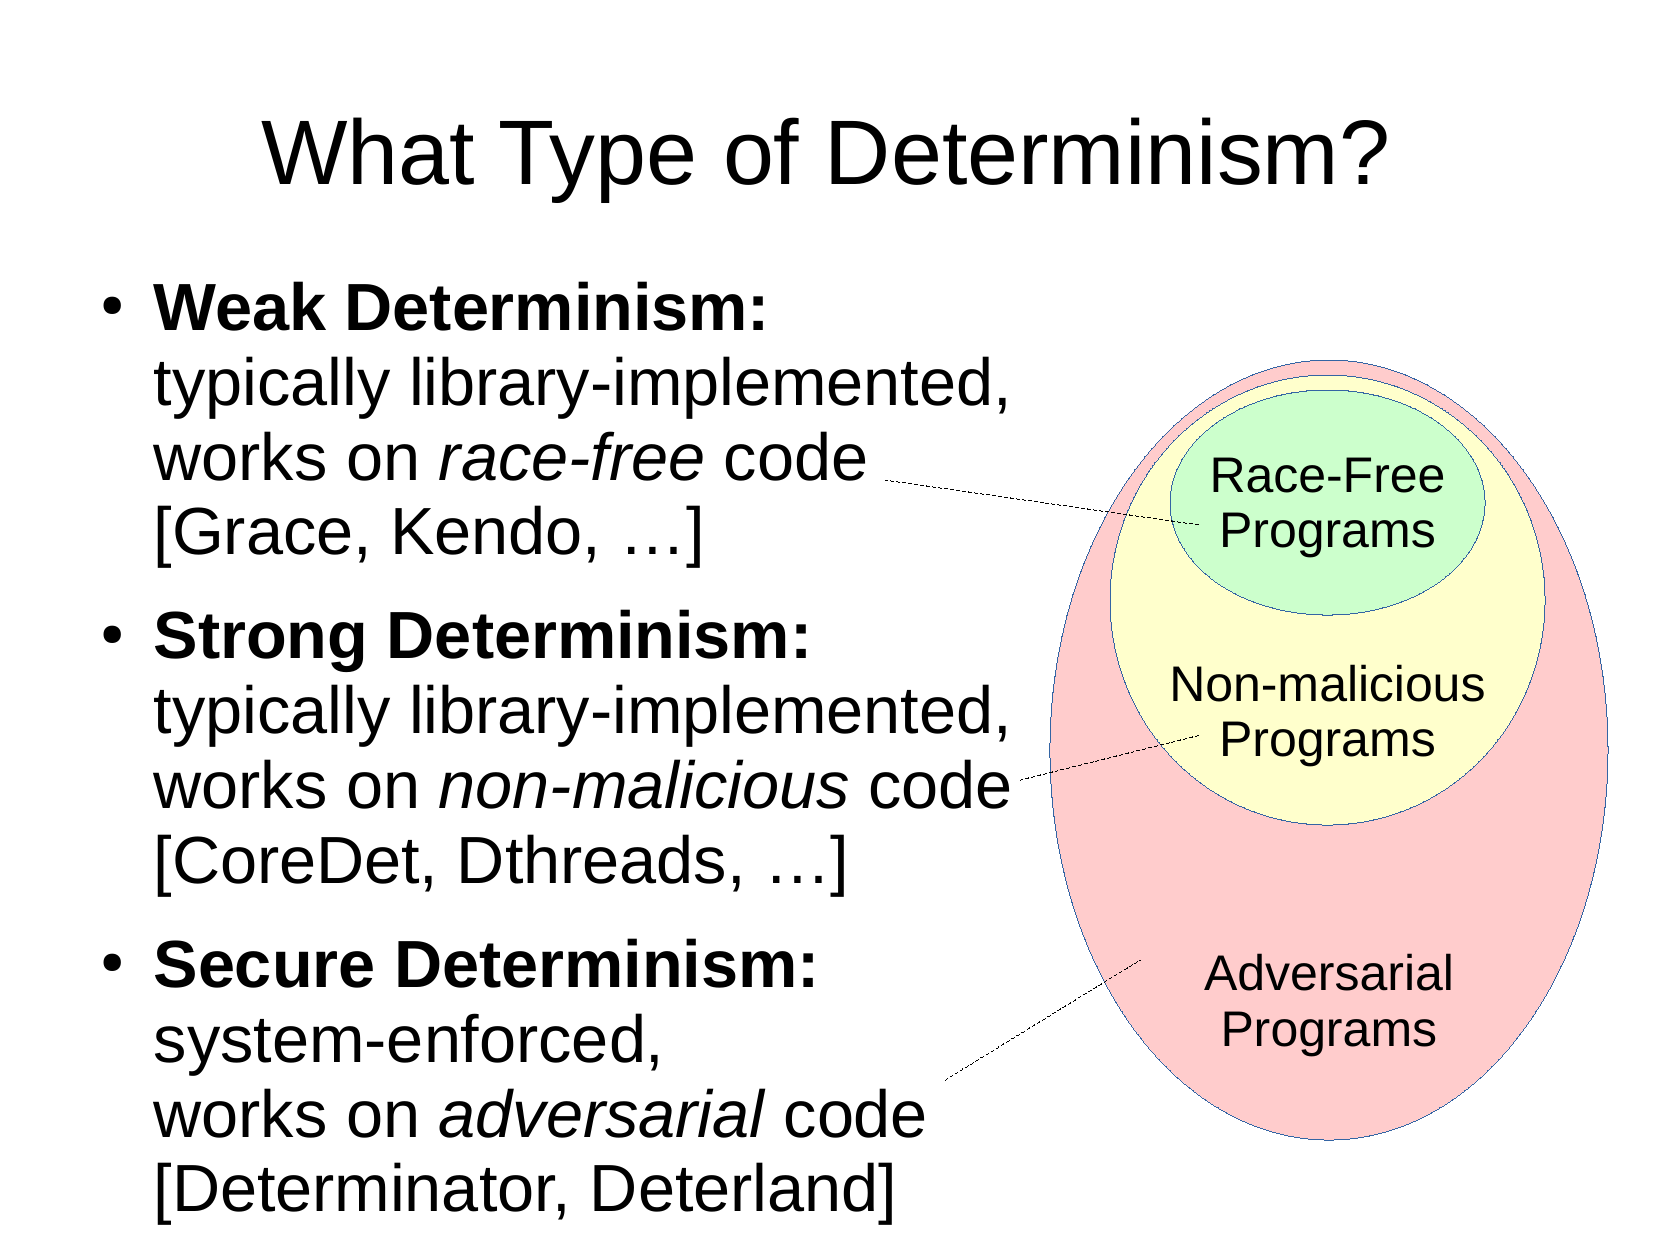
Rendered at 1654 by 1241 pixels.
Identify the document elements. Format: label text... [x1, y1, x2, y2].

text_box Race-Free Programs [1170, 390, 1486, 616]
text_box Non-malicious Programs [1110, 375, 1546, 826]
title What Type of Determinism? [82, 49, 1571, 257]
list Weak Determinism: typically library-implemented, works on race-free code [Grace, Kendo, …] Strong Determinism: typically library-implemented, works on non-malicious code [CoreDet, Dthreads, …] Secure Determinism: system-enforced, works on adversarial code [Determinator, Deterland] [82, 270, 1066, 990]
text_box Adversarial Programs [1066, 360, 1609, 1141]
